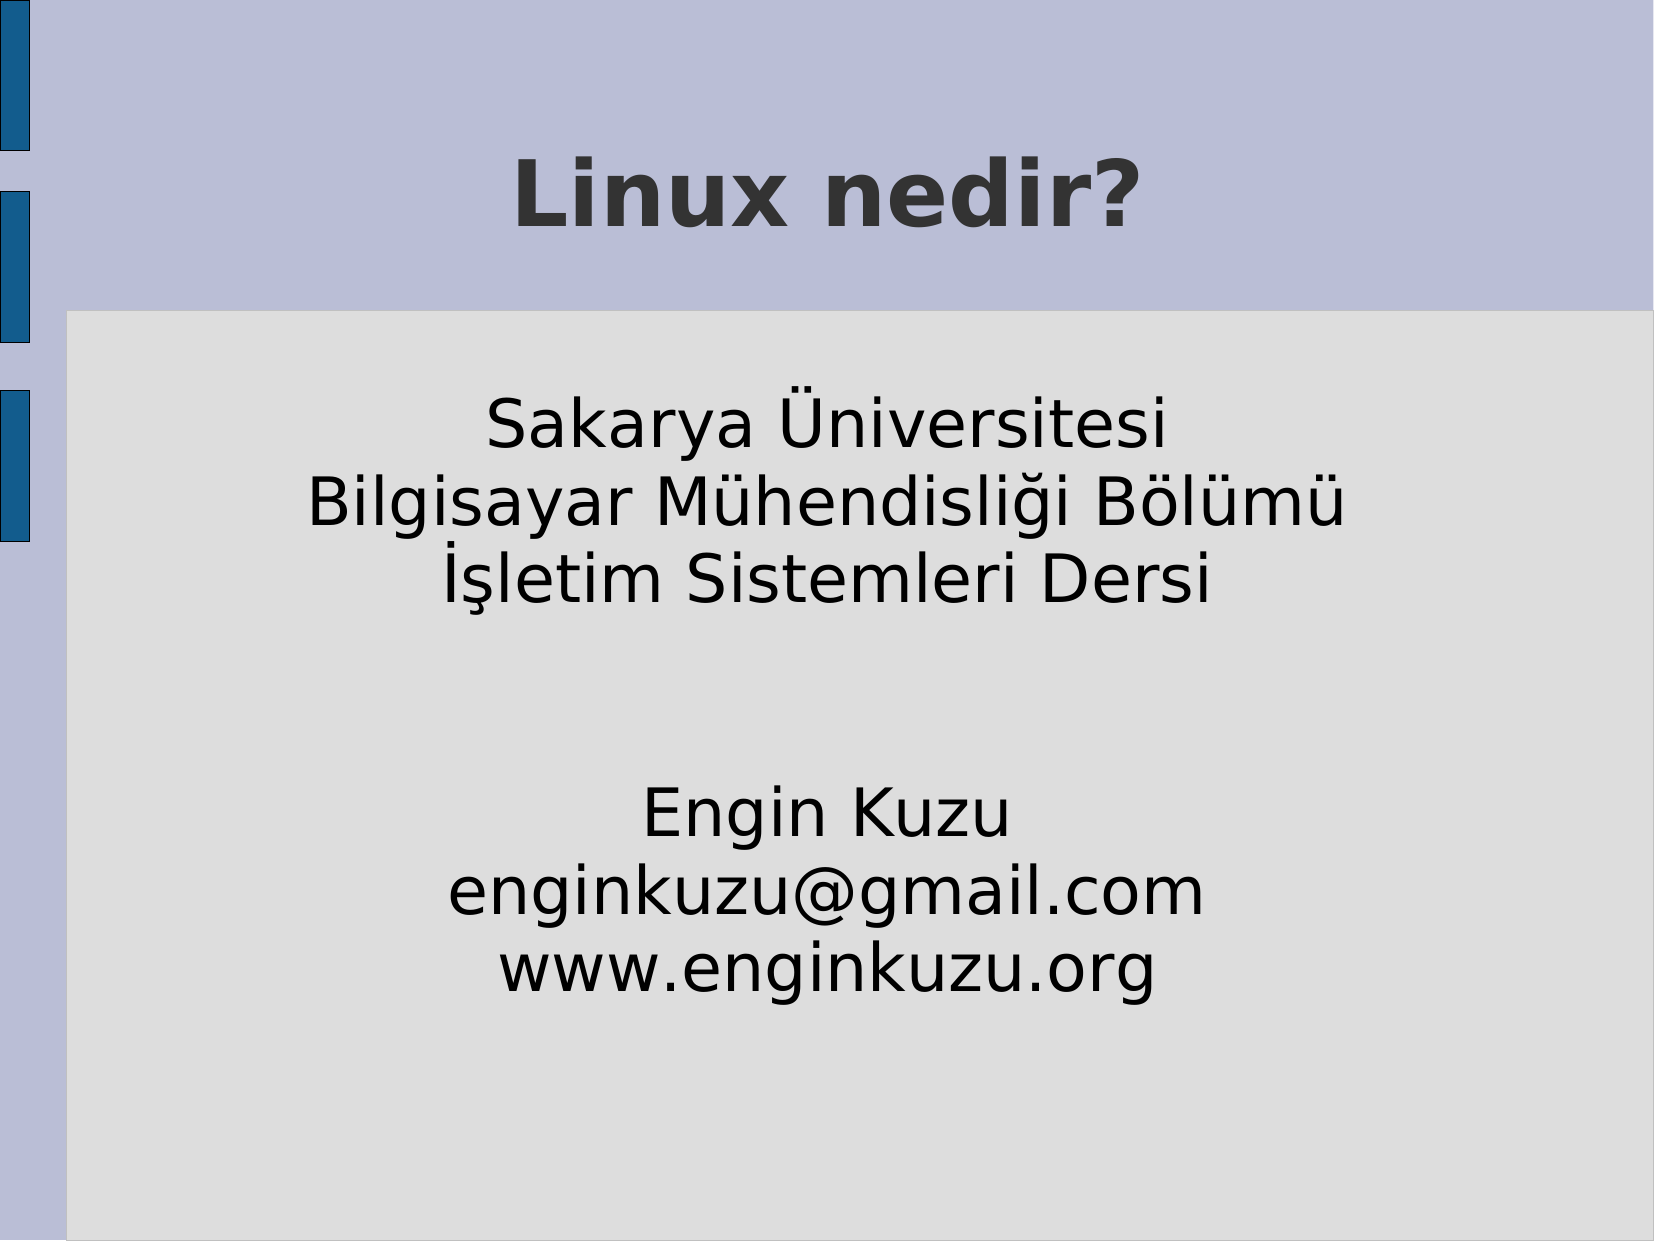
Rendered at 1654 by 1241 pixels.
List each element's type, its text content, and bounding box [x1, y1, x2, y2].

title Linux nedir? [121, 98, 1534, 291]
subtitle Sakarya Üniversitesi Bilgisayar Mühendisliği Bölümü İşletim Sistemleri Dersi Engin Kuzu enginkuzu@gmail.com www.enginkuzu.org [121, 344, 1534, 1127]
